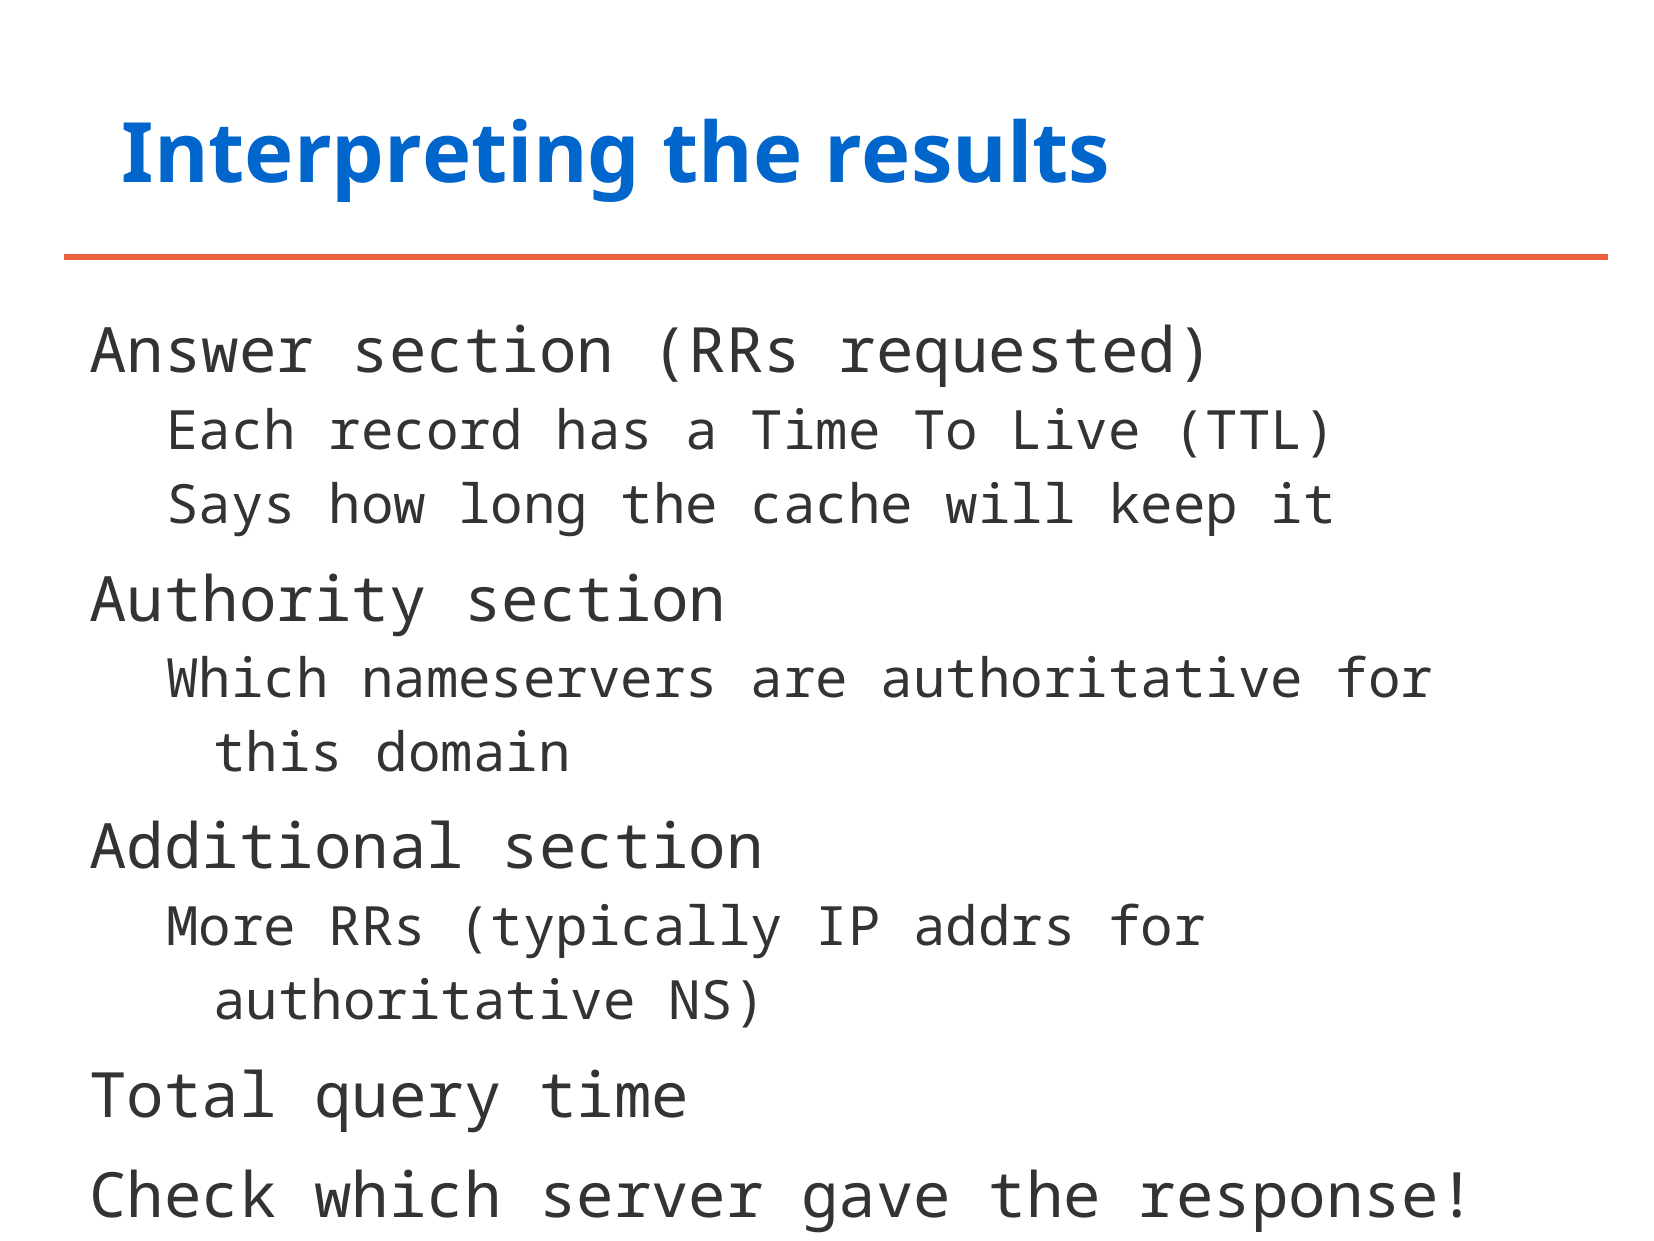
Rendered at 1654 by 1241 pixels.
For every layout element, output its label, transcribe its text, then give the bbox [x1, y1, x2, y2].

title Interpreting the results [121, 46, 1534, 254]
list Answer section (RRs requested) Each record has a Time To Live (TTL) Says how long the cache will keep it Authority section Which nameservers are authoritative for this domain Additional section More RRs (typically IP addrs for authoritative NS) Total query time Check which server gave the response! If you made a typing error, the query may go to a default server [71, 306, 1561, 1221]
